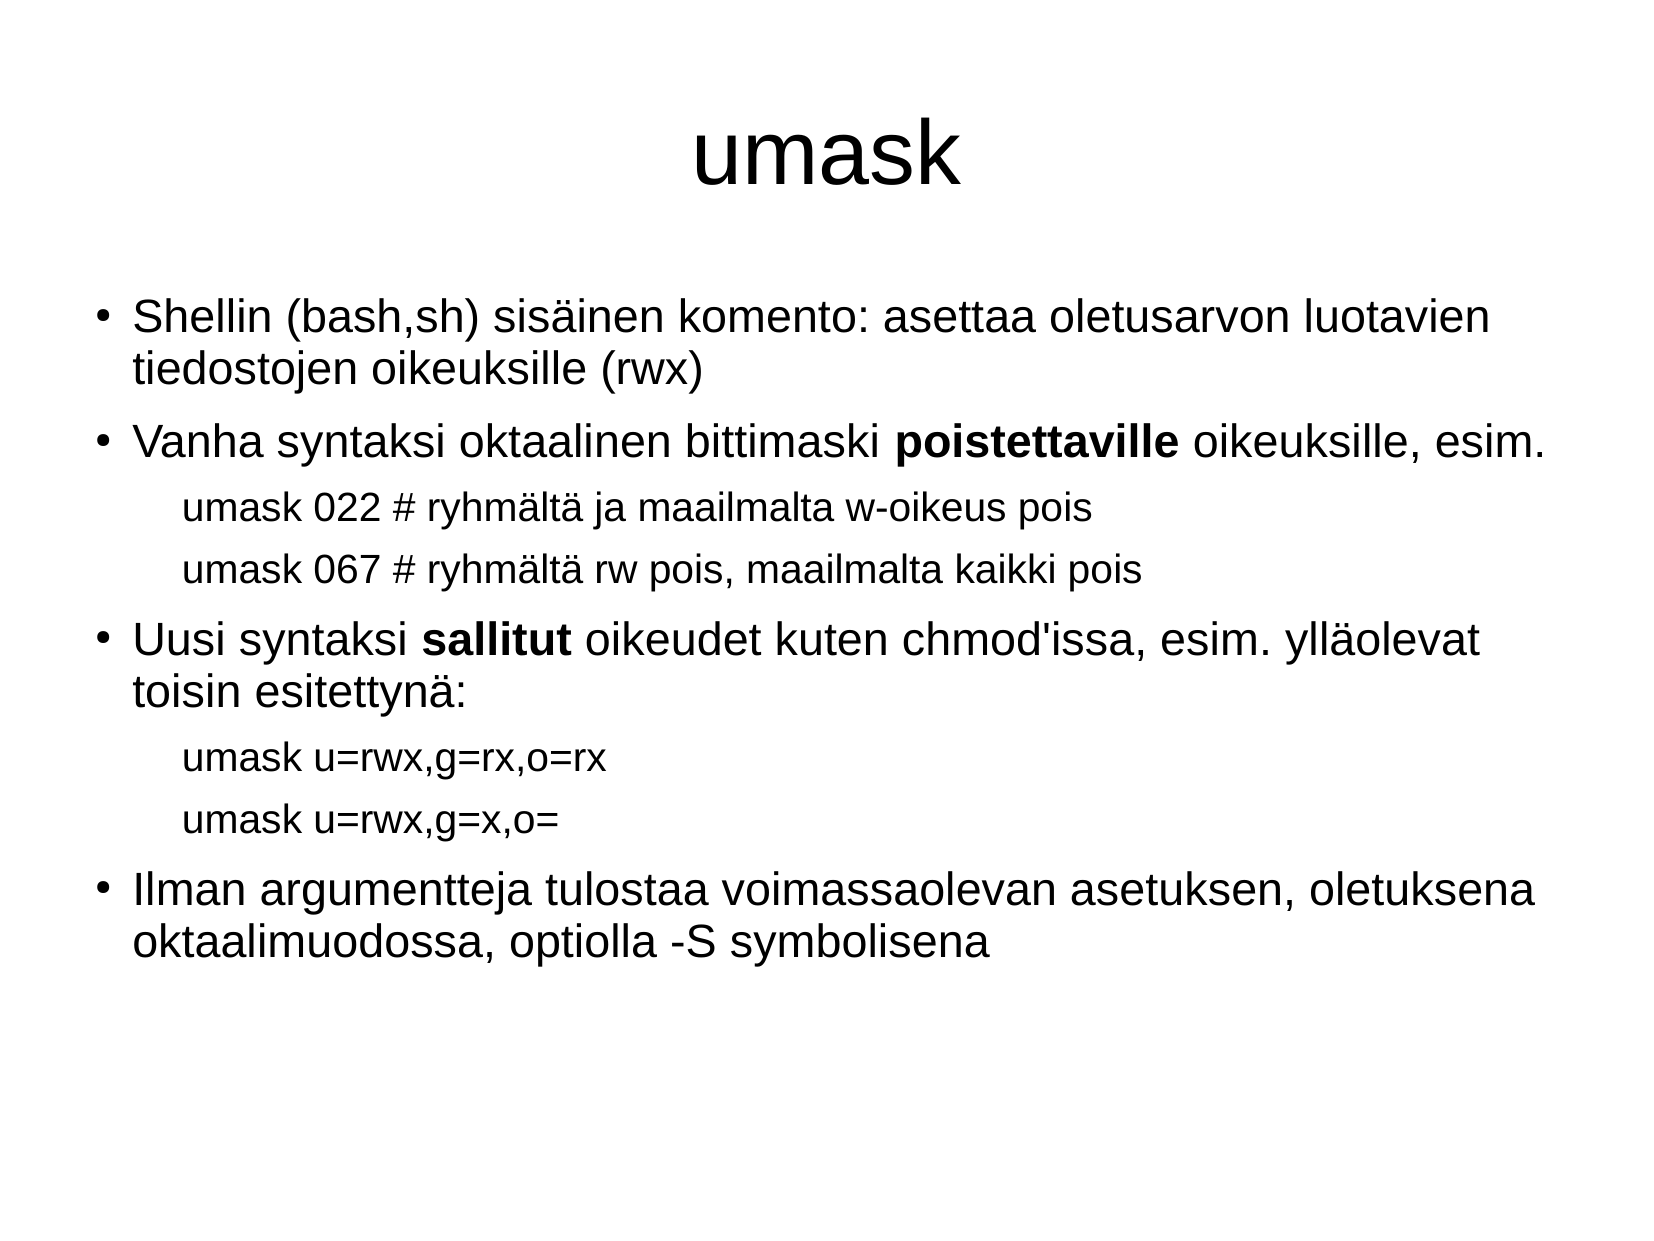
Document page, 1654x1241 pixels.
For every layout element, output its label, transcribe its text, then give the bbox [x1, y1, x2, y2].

list Shellin (bash,sh) sisäinen komento: asettaa oletusarvon luotavien tiedostojen oikeuksille (rwx) Vanha syntaksi oktaalinen bittimaski poistettaville oikeuksille, esim. umask 022 # ryhmältä ja maailmalta w-oikeus pois umask 067 # ryhmältä rw pois, maailmalta kaikki pois Uusi syntaksi sallitut oikeudet kuten chmod'issa, esim. ylläolevat toisin esitettynä: umask u=rwx,g=rx,o=rx umask u=rwx,g=x,o= Ilman argumentteja tulostaa voimassaolevan asetuksen, oletuksena oktaalimuodossa, optiolla -S symbolisena [82, 290, 1571, 1010]
title umask [82, 49, 1571, 257]
